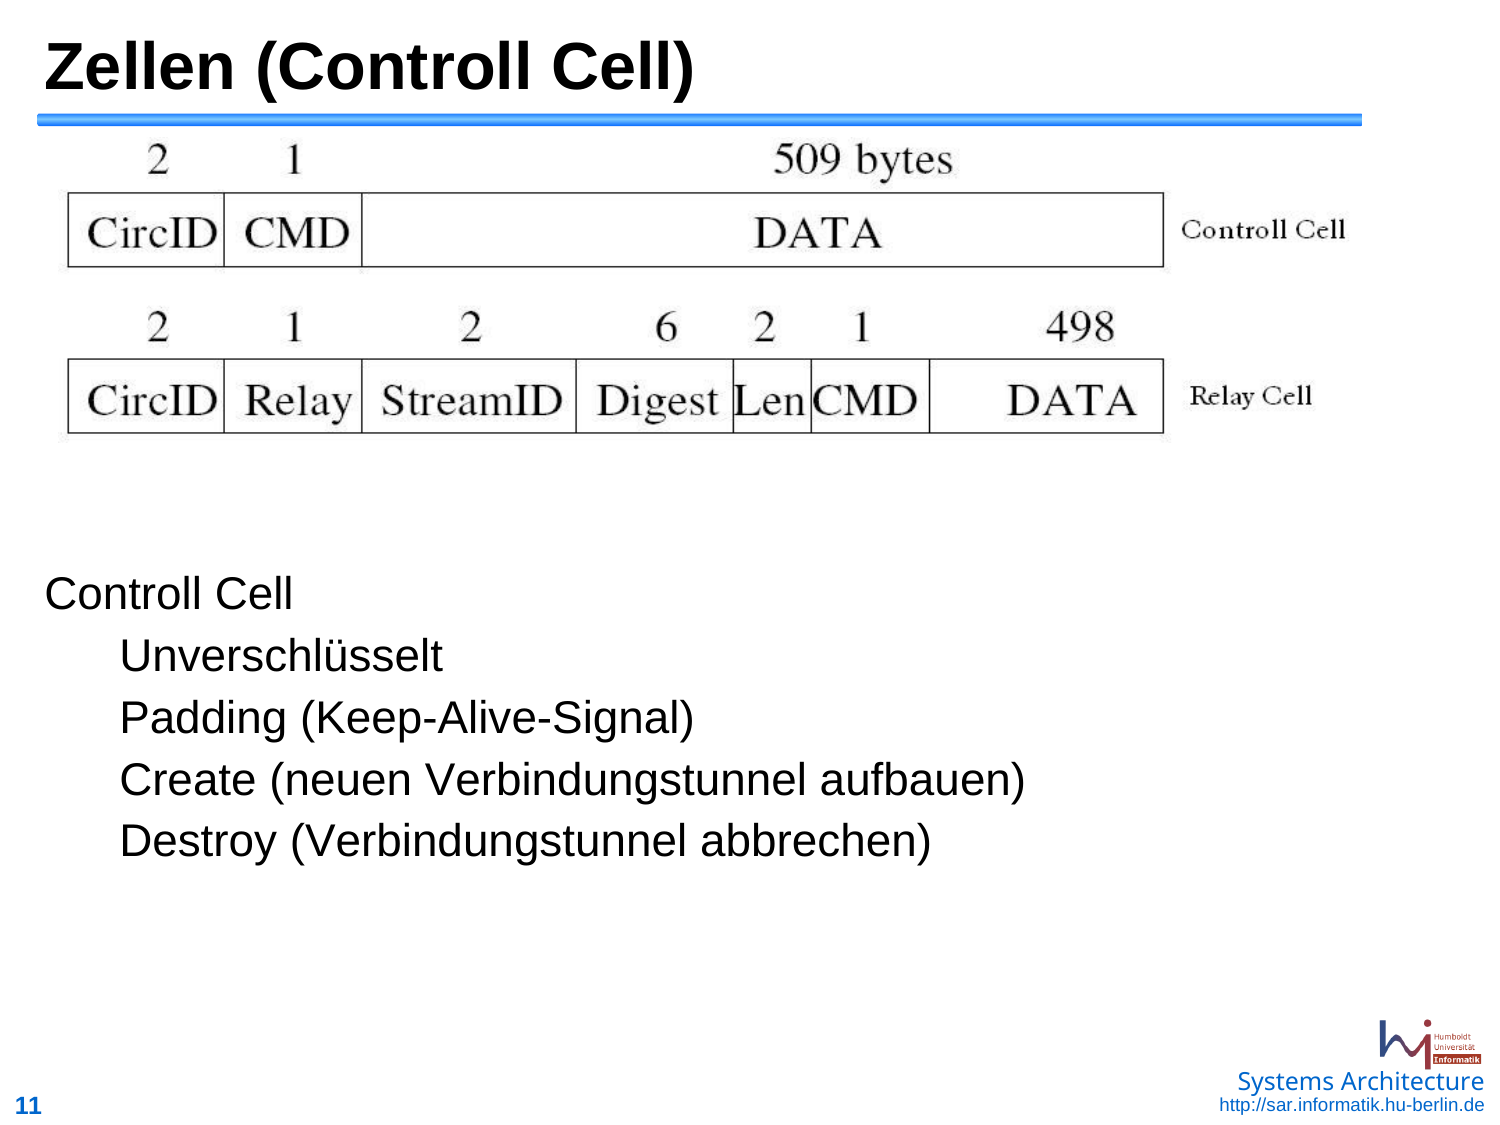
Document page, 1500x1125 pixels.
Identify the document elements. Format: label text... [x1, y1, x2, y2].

picture [1376, 1016, 1483, 1071]
list Controll Cell Unverschlüsselt Padding (Keep-Alive-Signal) Create (neuen Verbindungstunnel aufbauen) Destroy (Verbindungstunnel abbrechen) [29, 560, 1500, 945]
title Zellen (Controll Cell) [29, 19, 1500, 114]
picture [58, 137, 1359, 443]
